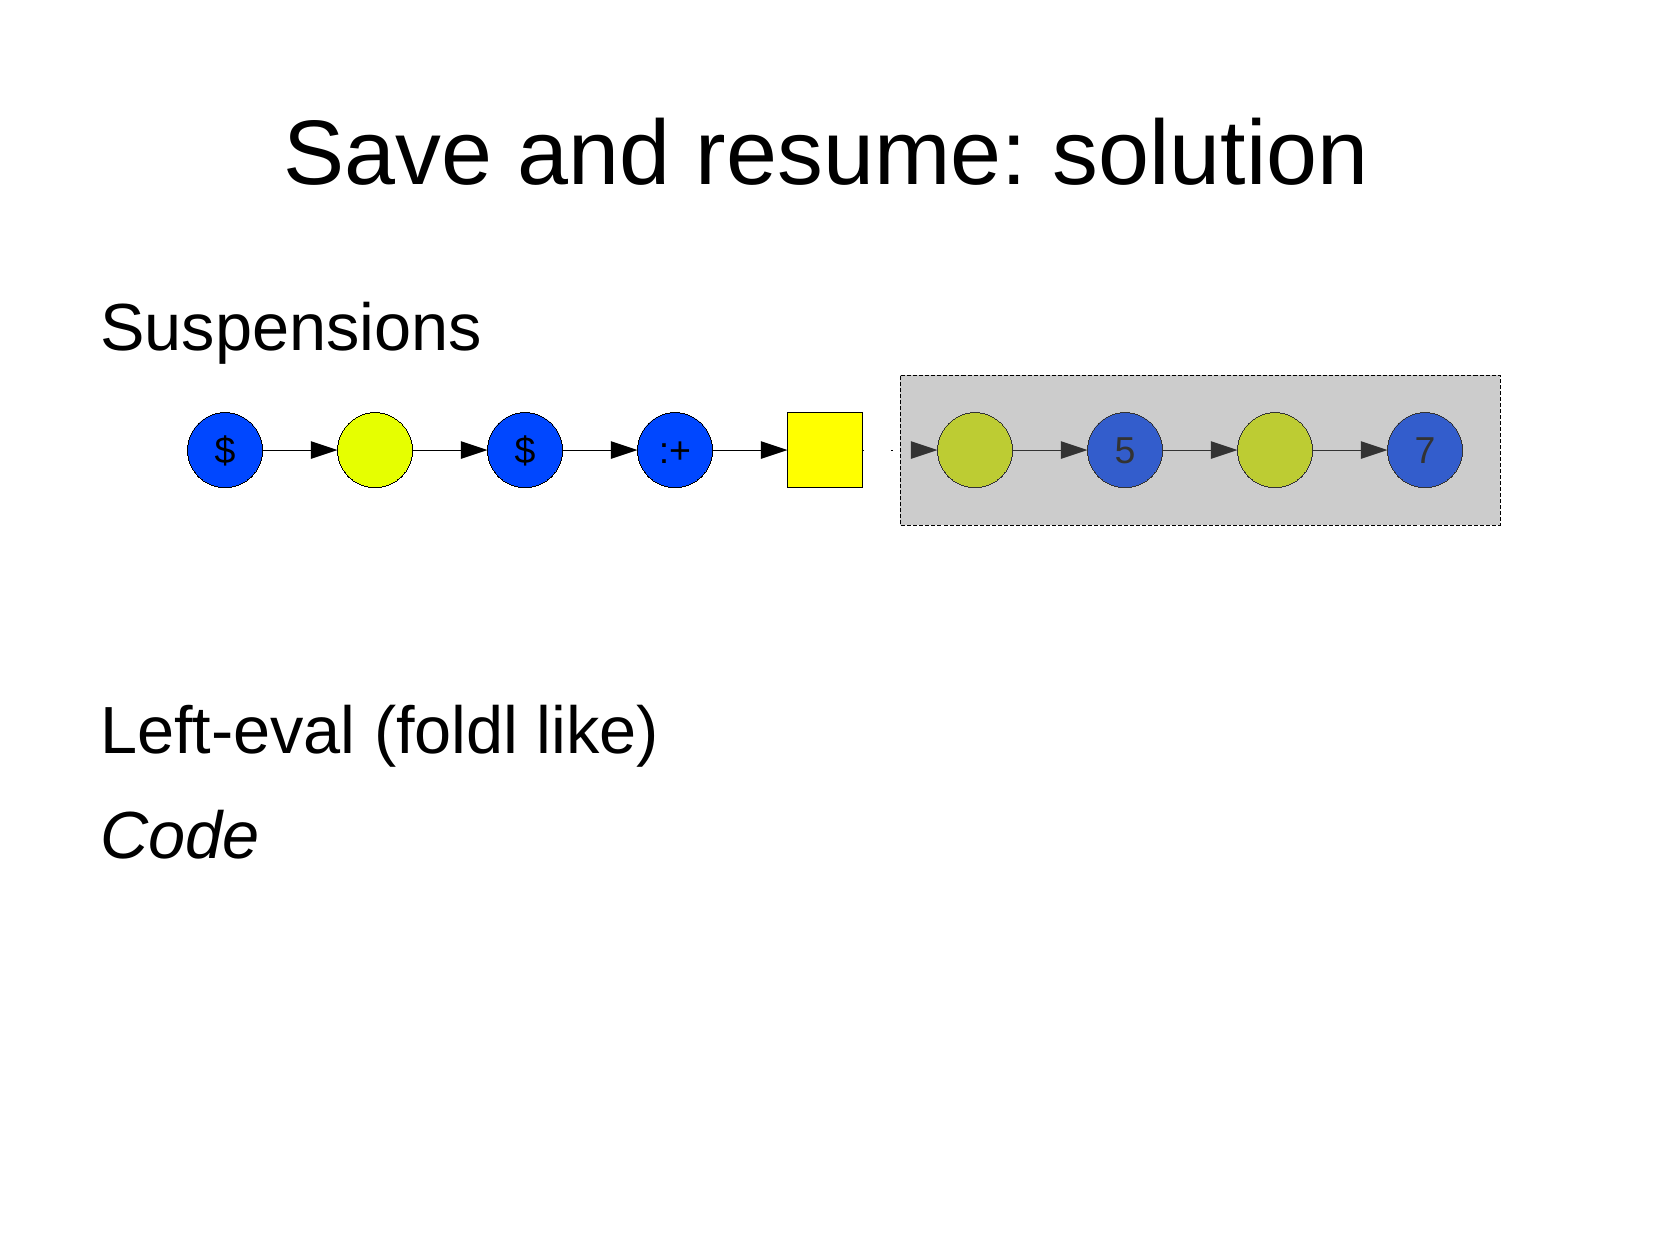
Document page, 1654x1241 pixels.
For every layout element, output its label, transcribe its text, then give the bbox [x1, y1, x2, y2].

text_box $ [487, 412, 563, 488]
text_box [900, 375, 1501, 526]
text_box [337, 412, 413, 488]
text_box [787, 412, 863, 488]
text_box $ [187, 412, 263, 488]
title Save and resume: solution [82, 56, 1571, 250]
text_box :+ [637, 412, 713, 488]
list Suspensions Left-eval (foldl like) Code [82, 290, 1571, 1094]
